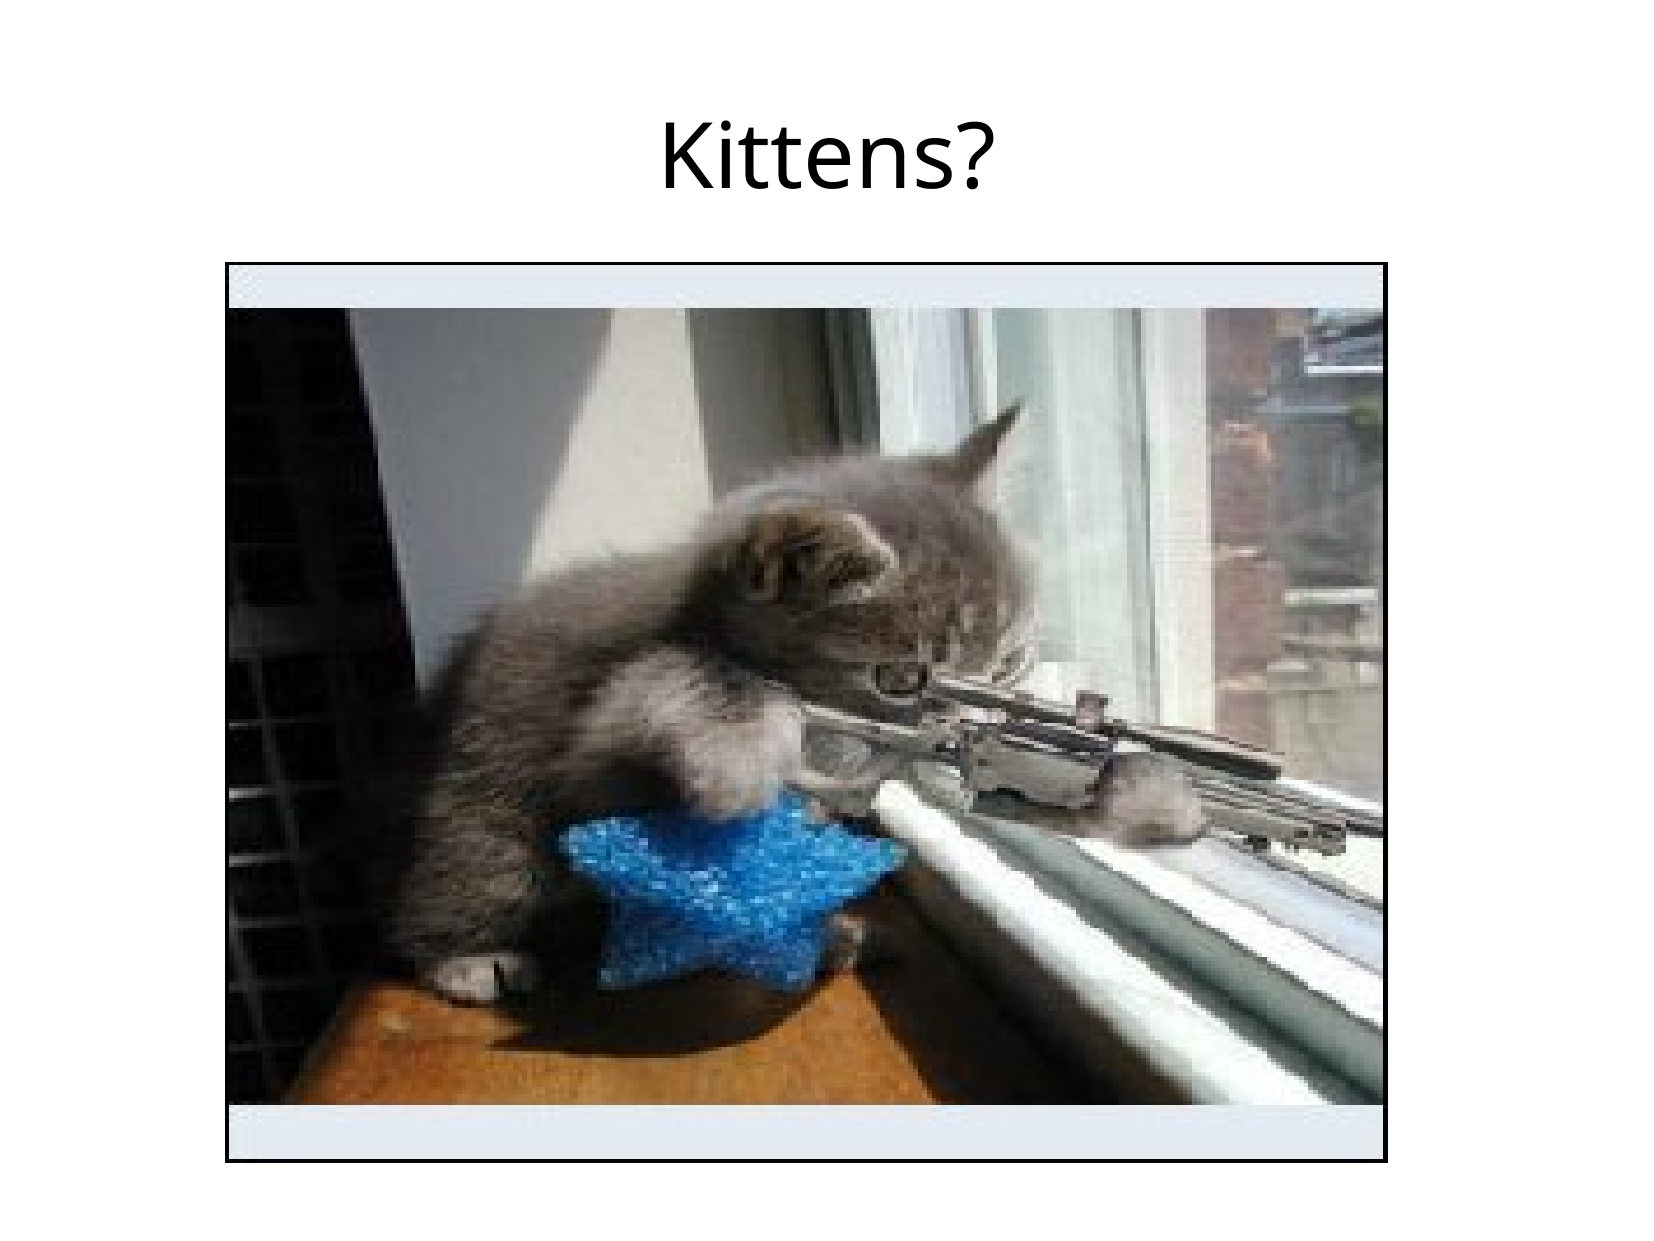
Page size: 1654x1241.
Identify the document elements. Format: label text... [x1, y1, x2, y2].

title Kittens? [82, 49, 1571, 257]
picture [225, 262, 1388, 1163]
